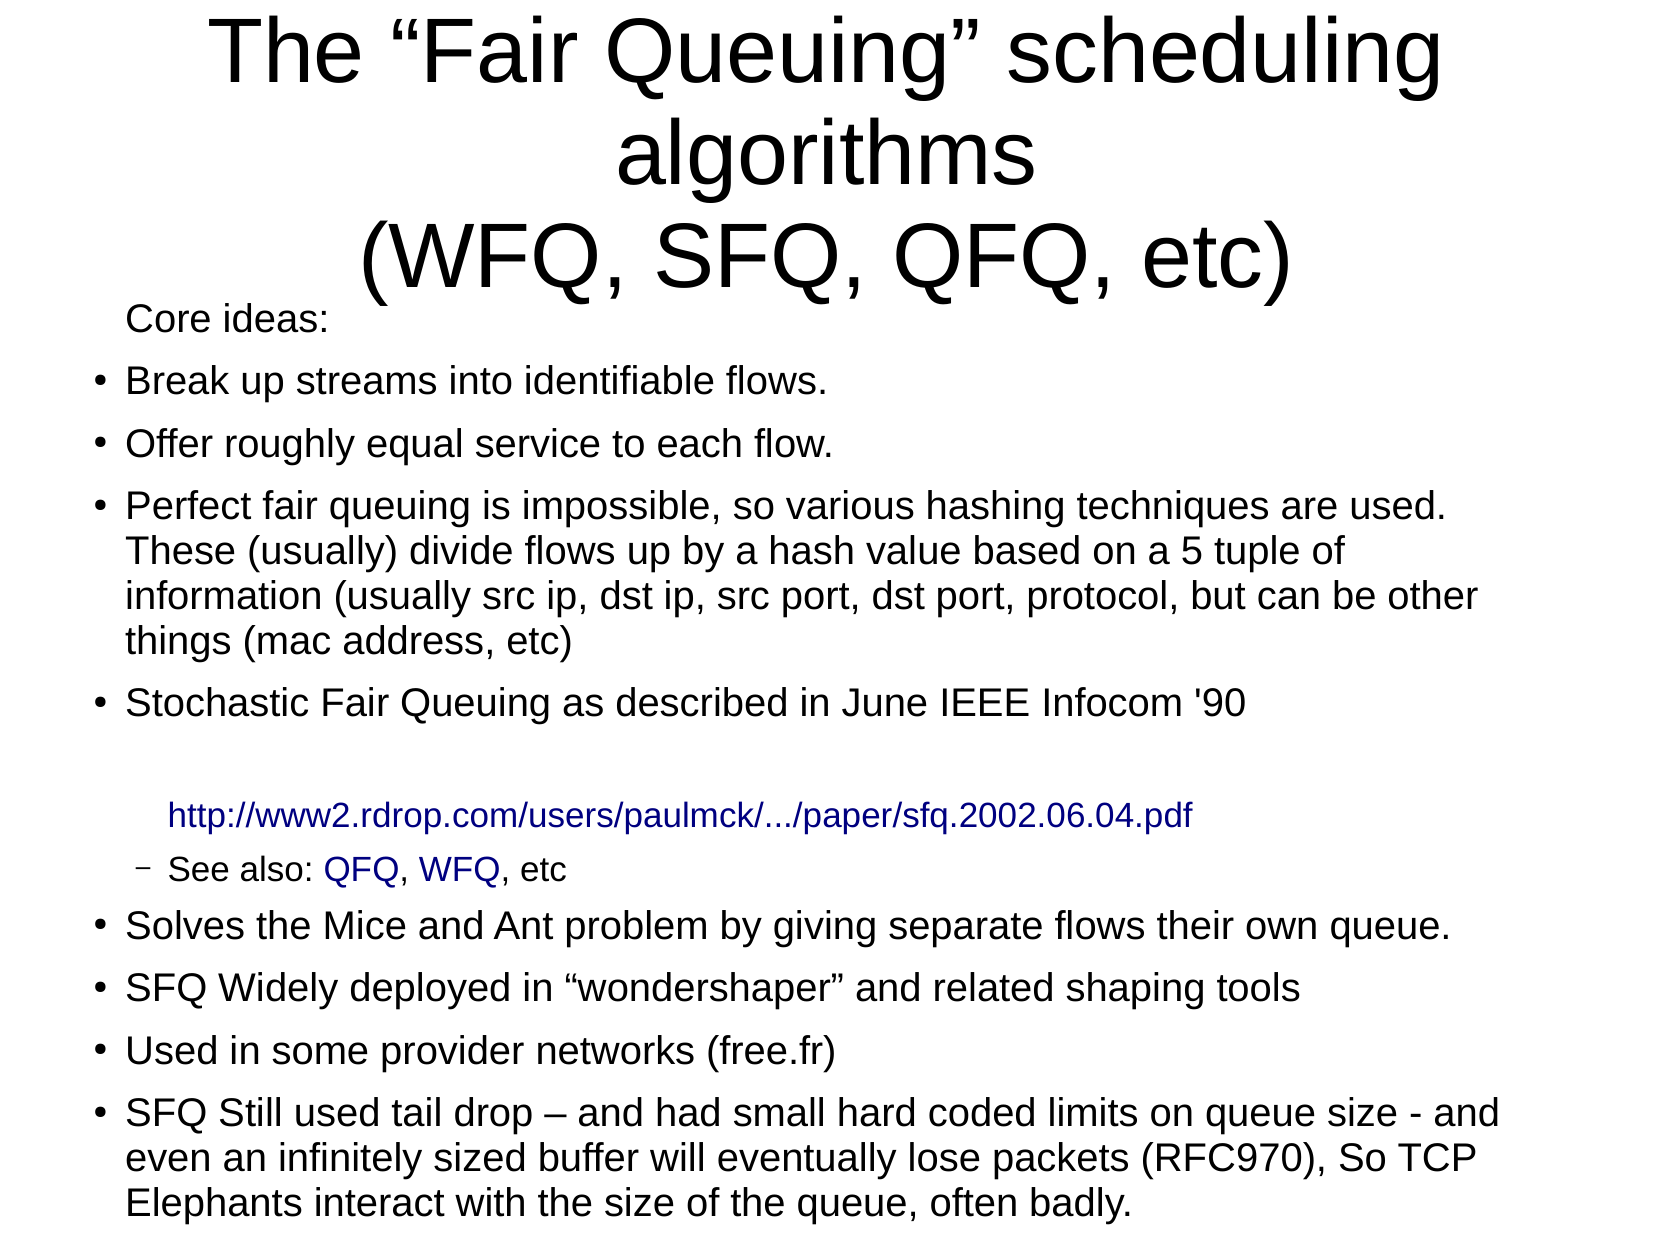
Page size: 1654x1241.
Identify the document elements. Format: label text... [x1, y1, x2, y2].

list Core ideas: Break up streams into identifiable flows. Offer roughly equal service to each flow. Perfect fair queuing is impossible, so various hashing techniques are used. These (usually) divide flows up by a hash value based on a 5 tuple of information (usually src ip, dst ip, src port, dst port, protocol, but can be other things (mac address, etc) Stochastic Fair Queuing as described in June IEEE Infocom '90 http://www2.rdrop.com/users/paulmck/.../paper/sfq.2002.06.04.pdf See also: QFQ, WFQ, etc Solves the Mice and Ant problem by giving separate flows their own queue. SFQ Widely deployed in “wondershaper” and related shaping tools Used in some provider networks (free.fr) SFQ Still used tail drop – and had small hard coded limits on queue size - and even an infinitely sized buffer will eventually lose packets (RFC970), So TCP Elephants interact with the size of the queue, often badly. [82, 296, 1538, 1241]
title The “Fair Queuing” scheduling algorithms (WFQ, SFQ, QFQ, etc) [82, 0, 1571, 307]
